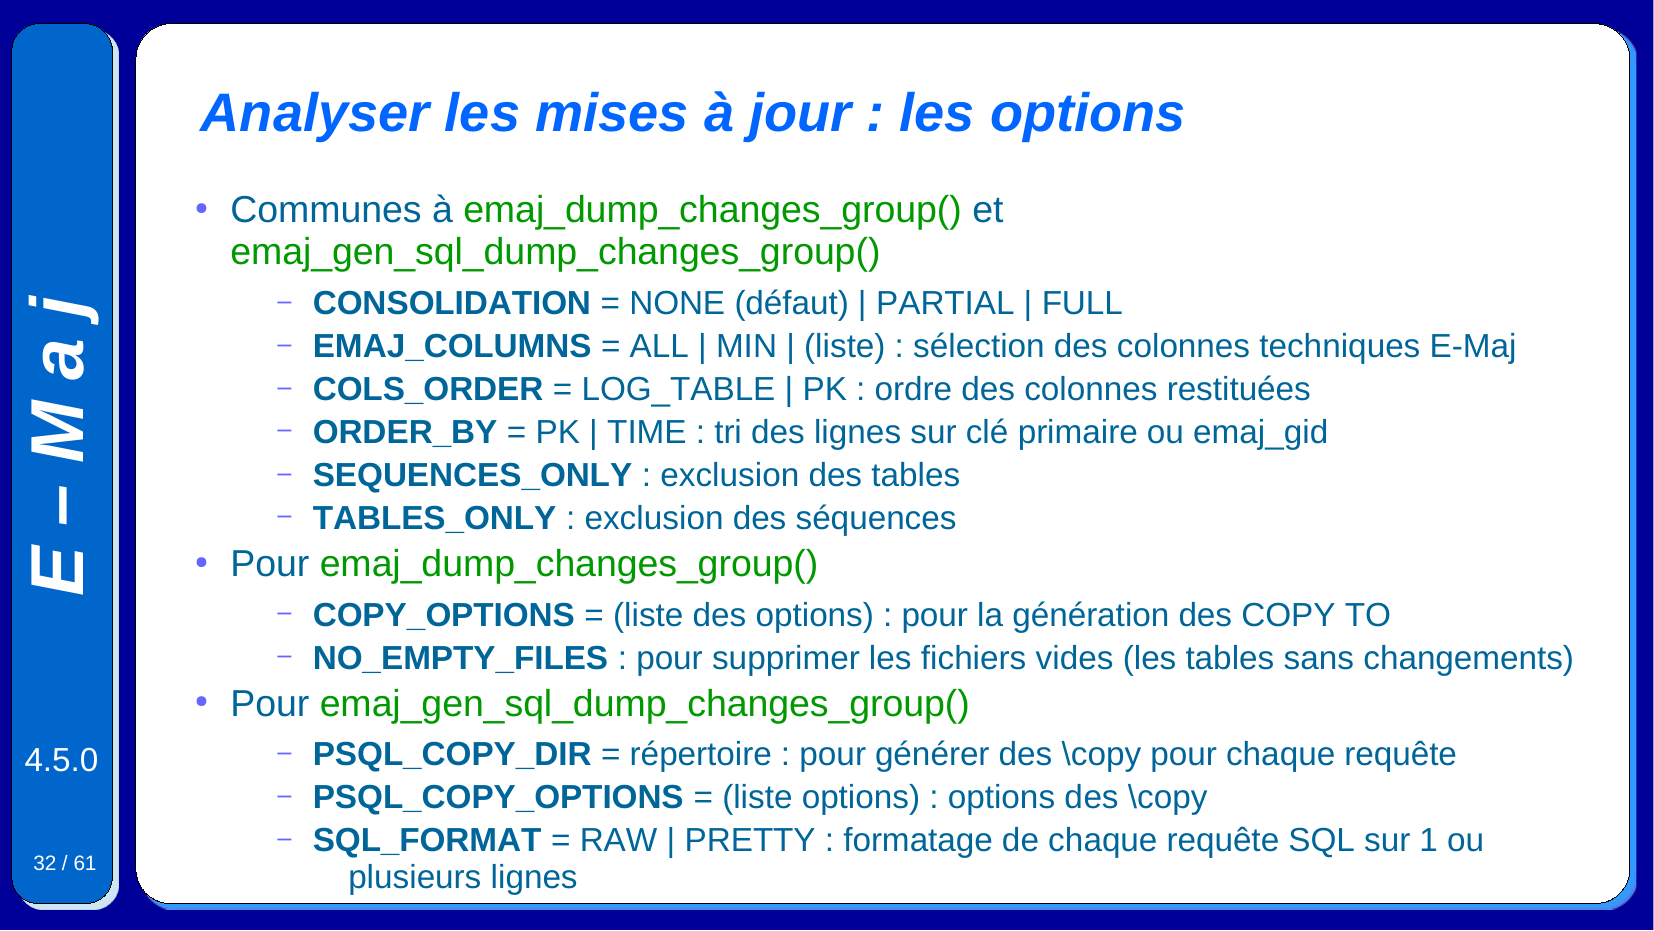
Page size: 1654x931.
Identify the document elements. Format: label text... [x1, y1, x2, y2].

title Analyser les mises à jour : les options [200, 34, 1575, 188]
list Communes à emaj_dump_changes_group() et emaj_gen_sql_dump_changes_group() CONSOLIDATION = NONE (défaut) | PARTIAL | FULL EMAJ_COLUMNS = ALL | MIN | (liste) : sélection des colonnes techniques E-Maj COLS_ORDER = LOG_TABLE | PK : ordre des colonnes restituées ORDER_BY = PK | TIME : tri des lignes sur clé primaire ou emaj_gid SEQUENCES_ONLY : exclusion des tables TABLES_ONLY : exclusion des séquences Pour emaj_dump_changes_group() COPY_OPTIONS = (liste des options) : pour la génération des COPY TO NO_EMPTY_FILES : pour supprimer les fichiers vides (les tables sans changements) Pour emaj_gen_sql_dump_changes_group() PSQL_COPY_DIR = répertoire : pour générer des \copy pour chaque requête PSQL_COPY_OPTIONS = (liste options) : options des \copy SQL_FORMAT = RAW | PRETTY : formatage de chaque requête SQL sur 1 ou plusieurs lignes [177, 188, 1587, 896]
